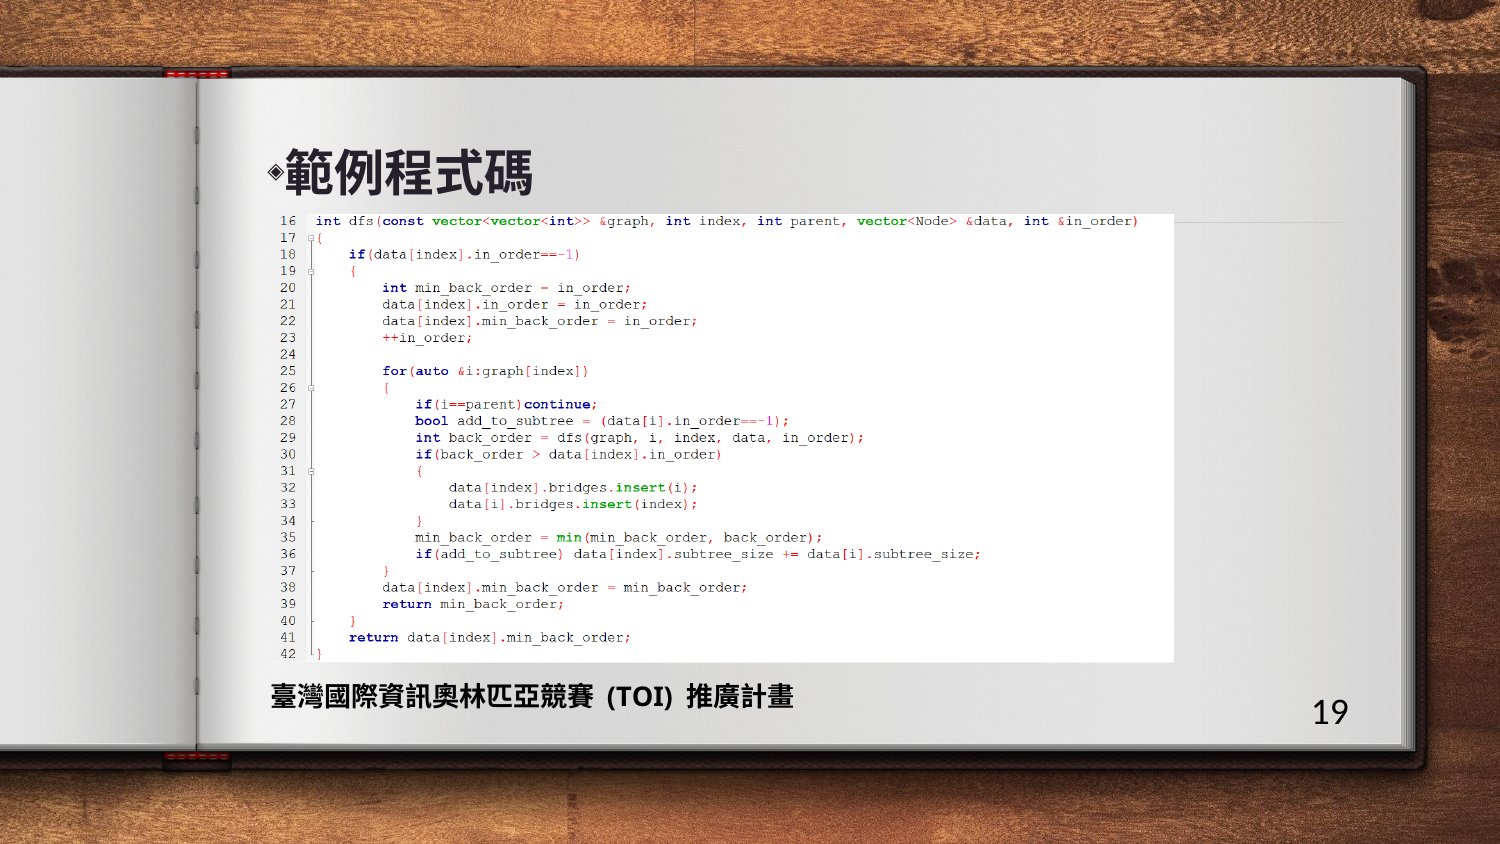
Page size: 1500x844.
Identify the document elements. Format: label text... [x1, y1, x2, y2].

text_box [1295, 672, 1386, 737]
picture [271, 214, 1174, 663]
list 範例程式碼 [252, 126, 1194, 226]
